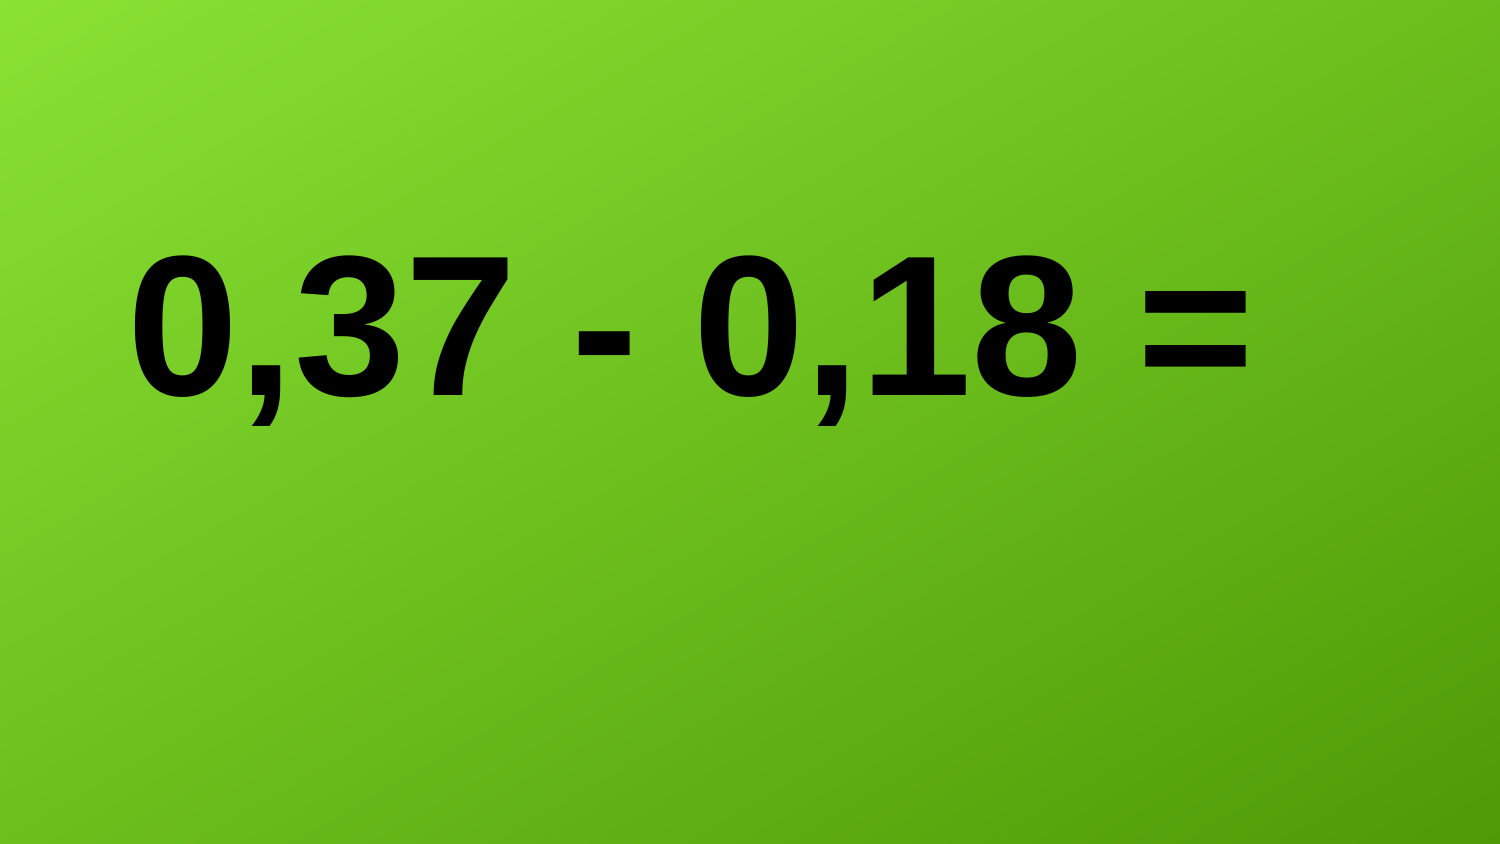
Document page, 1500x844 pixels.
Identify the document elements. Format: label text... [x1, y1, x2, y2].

title 0,37 - 0,18 = [112, 259, 1388, 450]
